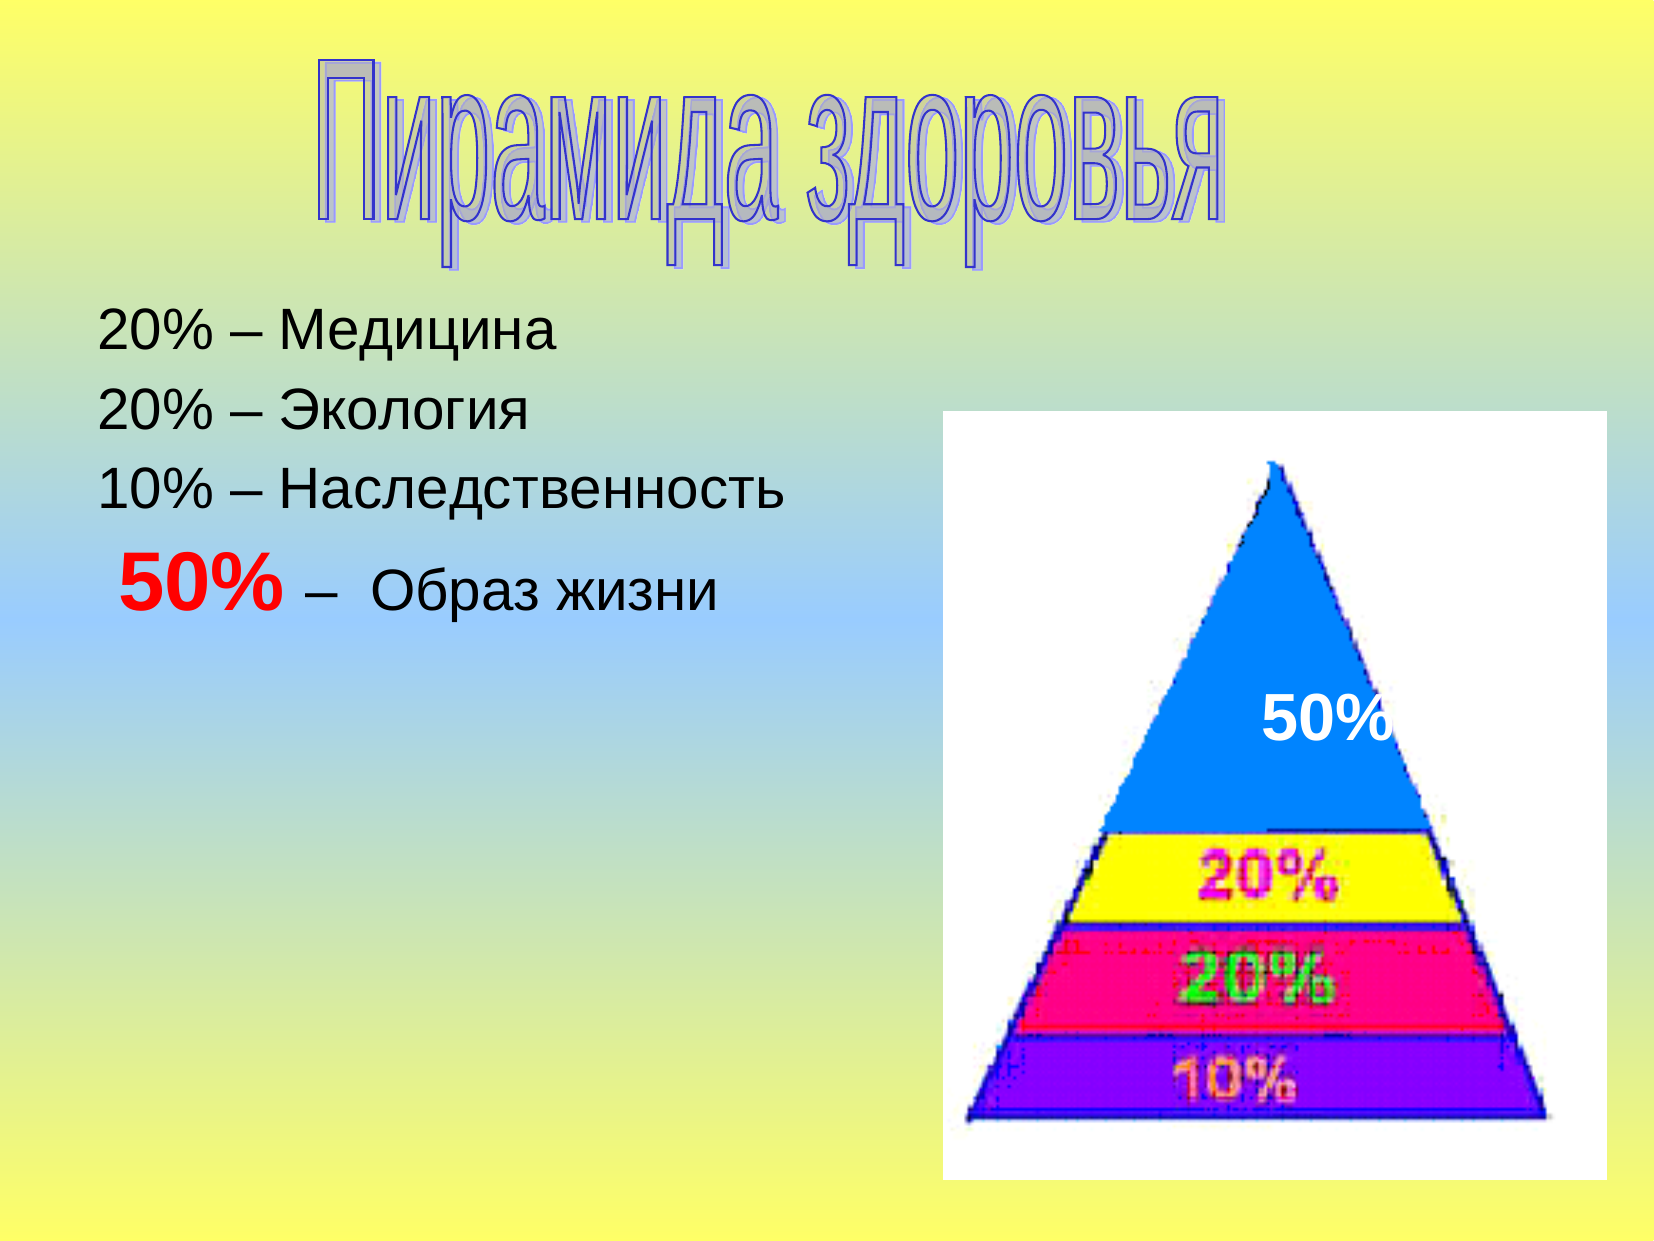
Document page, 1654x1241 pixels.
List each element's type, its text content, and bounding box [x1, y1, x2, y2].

text_box Пирамида здоровья [848, 97, 904, 266]
text_box Пирамида здоровья [494, 94, 545, 222]
text_box Пирамида здоровья [965, 95, 1010, 267]
text_box Пирамида здоровья [667, 97, 722, 266]
text_box Пирамида здоровья [388, 97, 430, 220]
text_box Пирамида здоровья [1127, 97, 1168, 220]
list 20% – Медицина 20% – Экология 10% – Наследственность 50% – Образ жизни [82, 289, 944, 1108]
text_box Пирамида здоровья [727, 94, 778, 222]
text_box Пирамида здоровья [909, 94, 956, 222]
text_box Пирамида здоровья [807, 94, 847, 222]
chart [943, 411, 1607, 1180]
text_box Пирамида здоровья [1172, 97, 1218, 220]
text_box Пирамида здоровья [618, 97, 660, 220]
text_box Пирамида здоровья [442, 95, 487, 267]
text_box Пирамида здоровья [1017, 94, 1065, 222]
text_box 50% [1246, 671, 1410, 763]
text_box Пирамида здоровья [551, 97, 606, 220]
text_box Пирамида здоровья [318, 60, 374, 220]
text_box Пирамида здоровья [1075, 97, 1116, 220]
